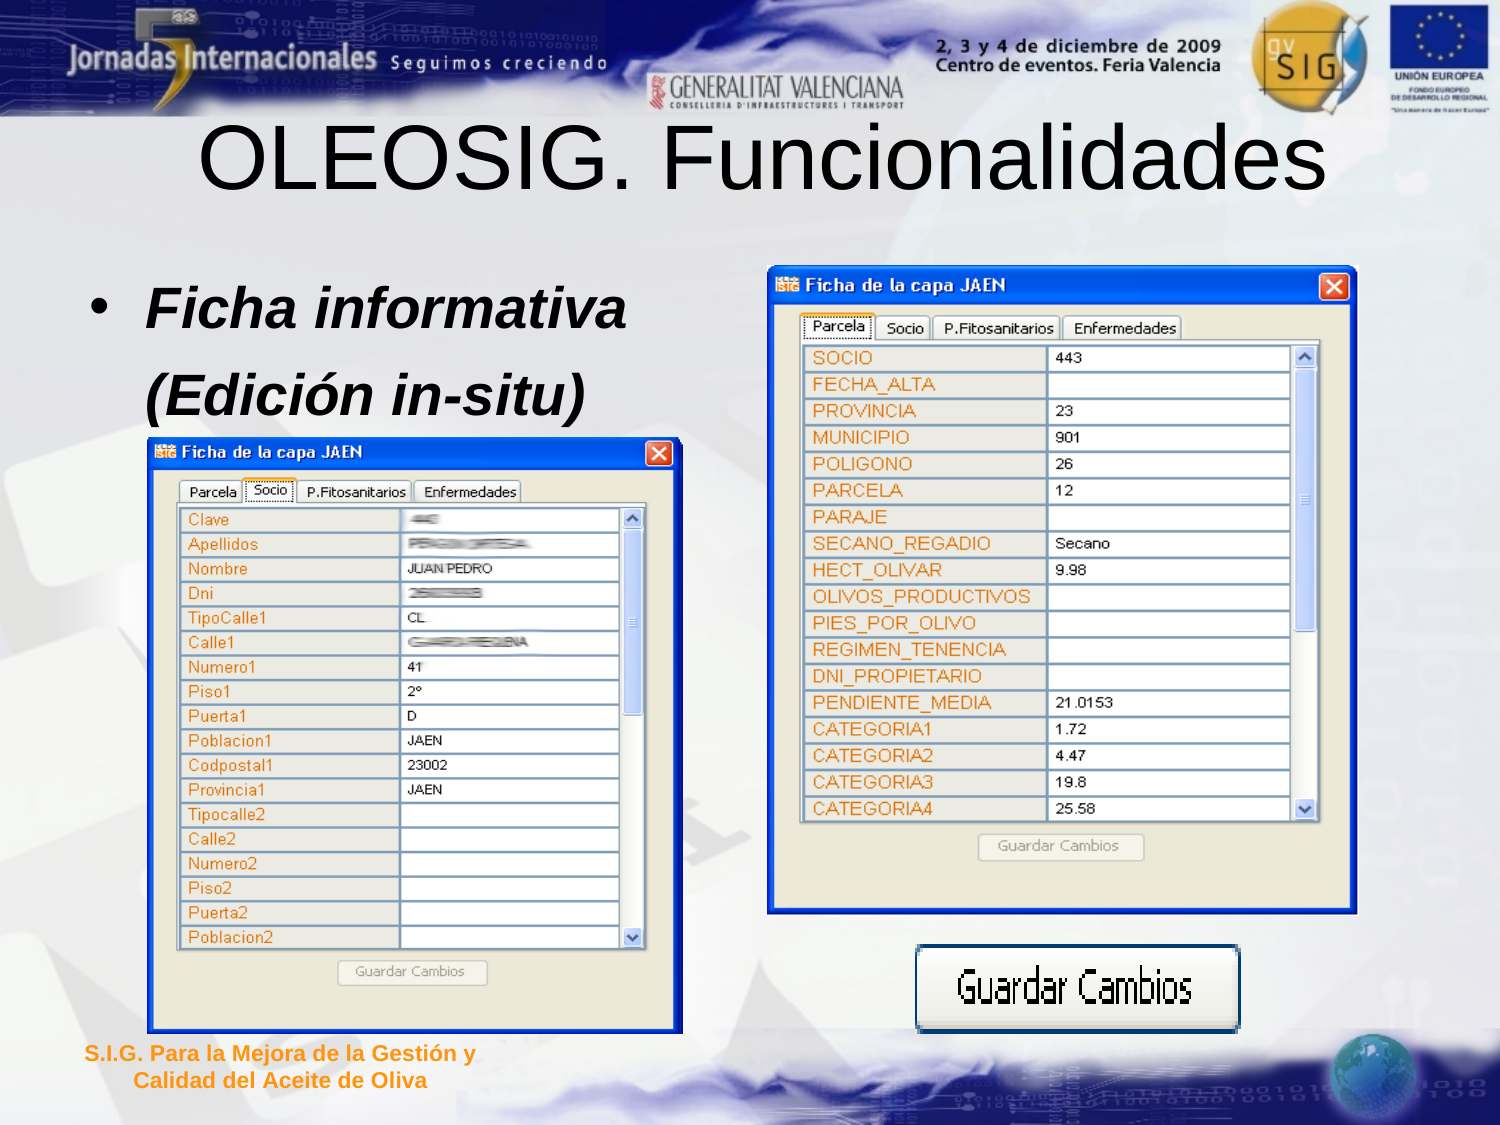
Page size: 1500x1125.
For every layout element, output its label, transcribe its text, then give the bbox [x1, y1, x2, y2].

title S.I.G. Para la Mejora de la Gestión y Calidad del Aceite de Oliva [59, 1003, 502, 1125]
title OLEOSIG. Funcionalidades [88, 59, 1439, 247]
picture [767, 265, 1359, 916]
picture [0, 0, 1500, 1125]
list Ficha informativa (Edición in-situ) [75, 262, 1426, 1006]
